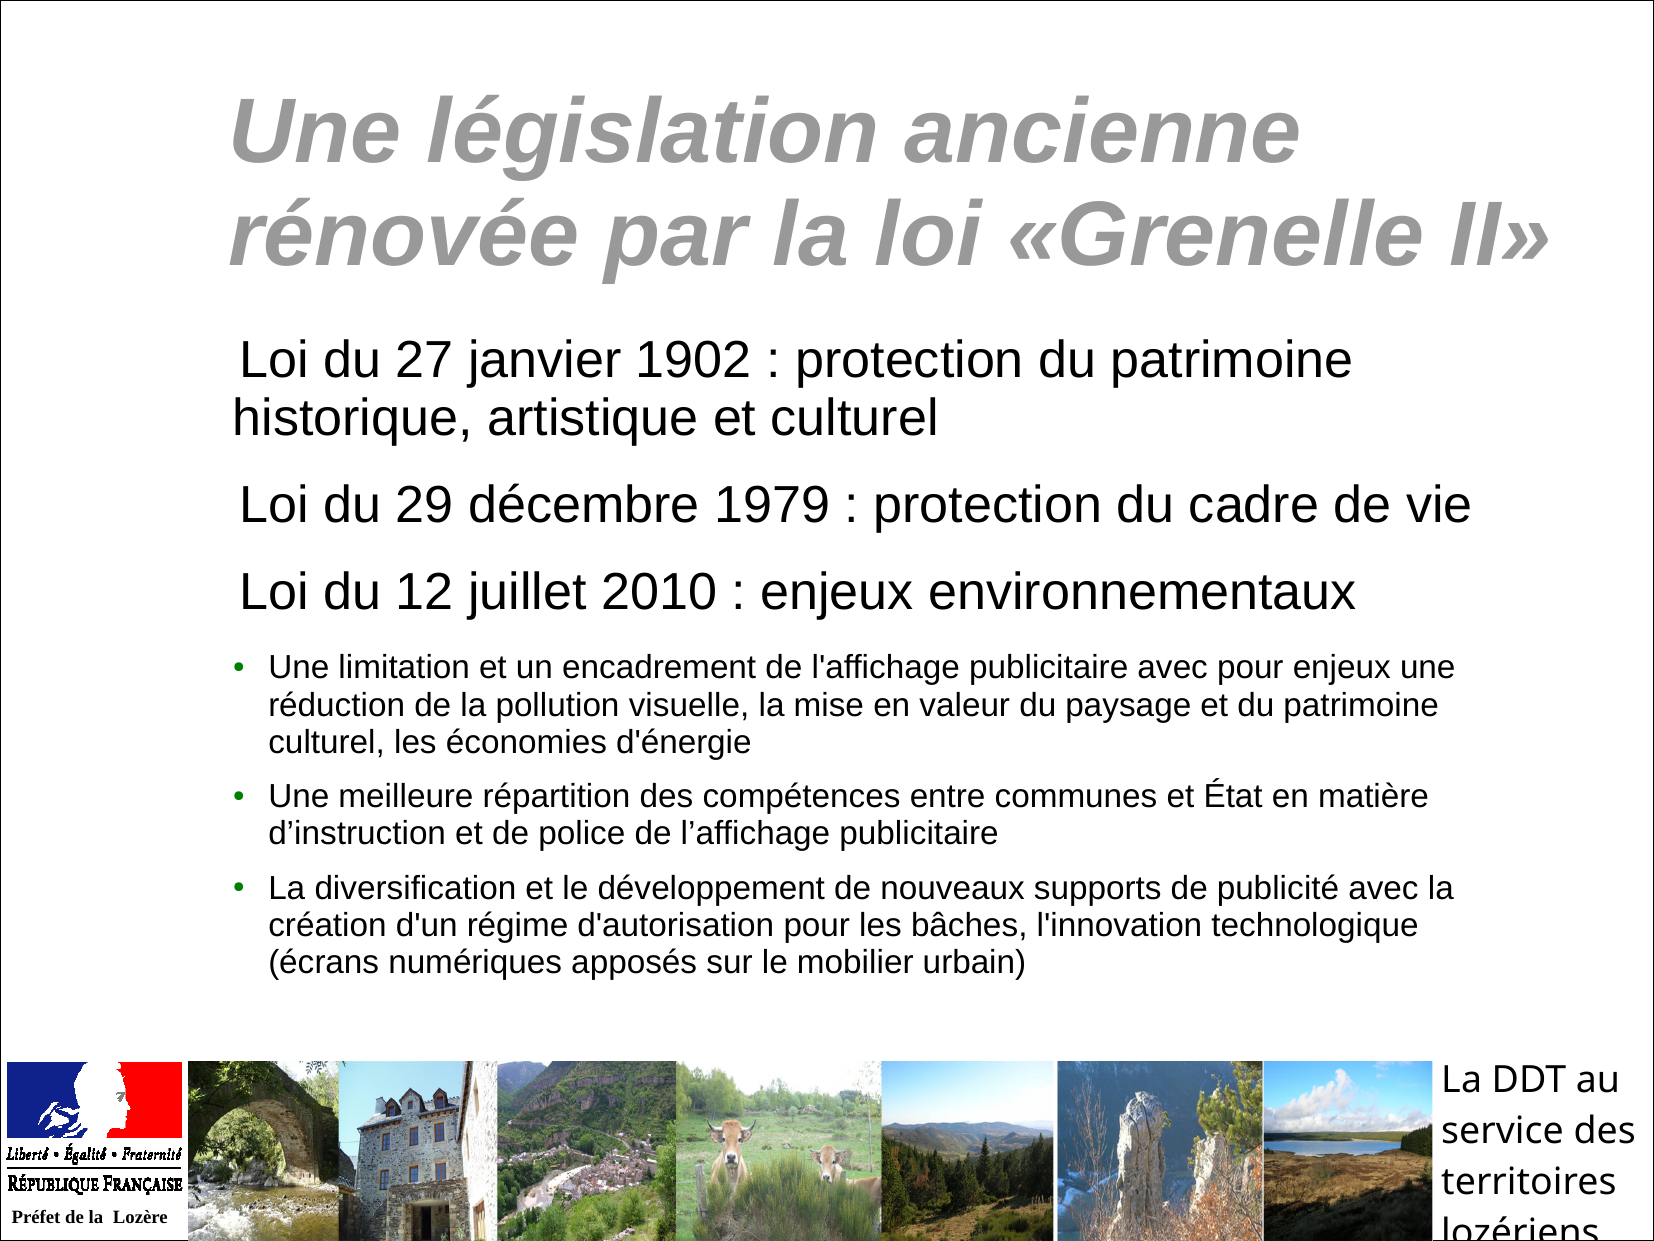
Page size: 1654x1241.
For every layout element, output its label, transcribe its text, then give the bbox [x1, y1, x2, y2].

picture [188, 1061, 1433, 1241]
title Une législation ancienne rénovée par la loi «Grenelle II» [228, 79, 1600, 285]
list Loi du 27 janvier 1902 : protection du patrimoine historique, artistique et culturel Loi du 29 décembre 1979 : protection du cadre de vie Loi du 12 juillet 2010 : enjeux environnementaux Une limitation et un encadrement de l'affichage publicitaire avec pour enjeux une réduction de la pollution visuelle, la mise en valeur du paysage et du patrimoine culturel, les économies d'énergie Une meilleure répartition des compétences entre communes et État en matière d’instruction et de police de l’affichage publicitaire La diversification et le développement de nouveaux supports de publicité avec la création d'un régime d'autorisation pour les bâches, l'innovation technologique (écrans numériques apposés sur le mobilier urbain) [232, 330, 1511, 1041]
picture [6, 1059, 183, 1195]
